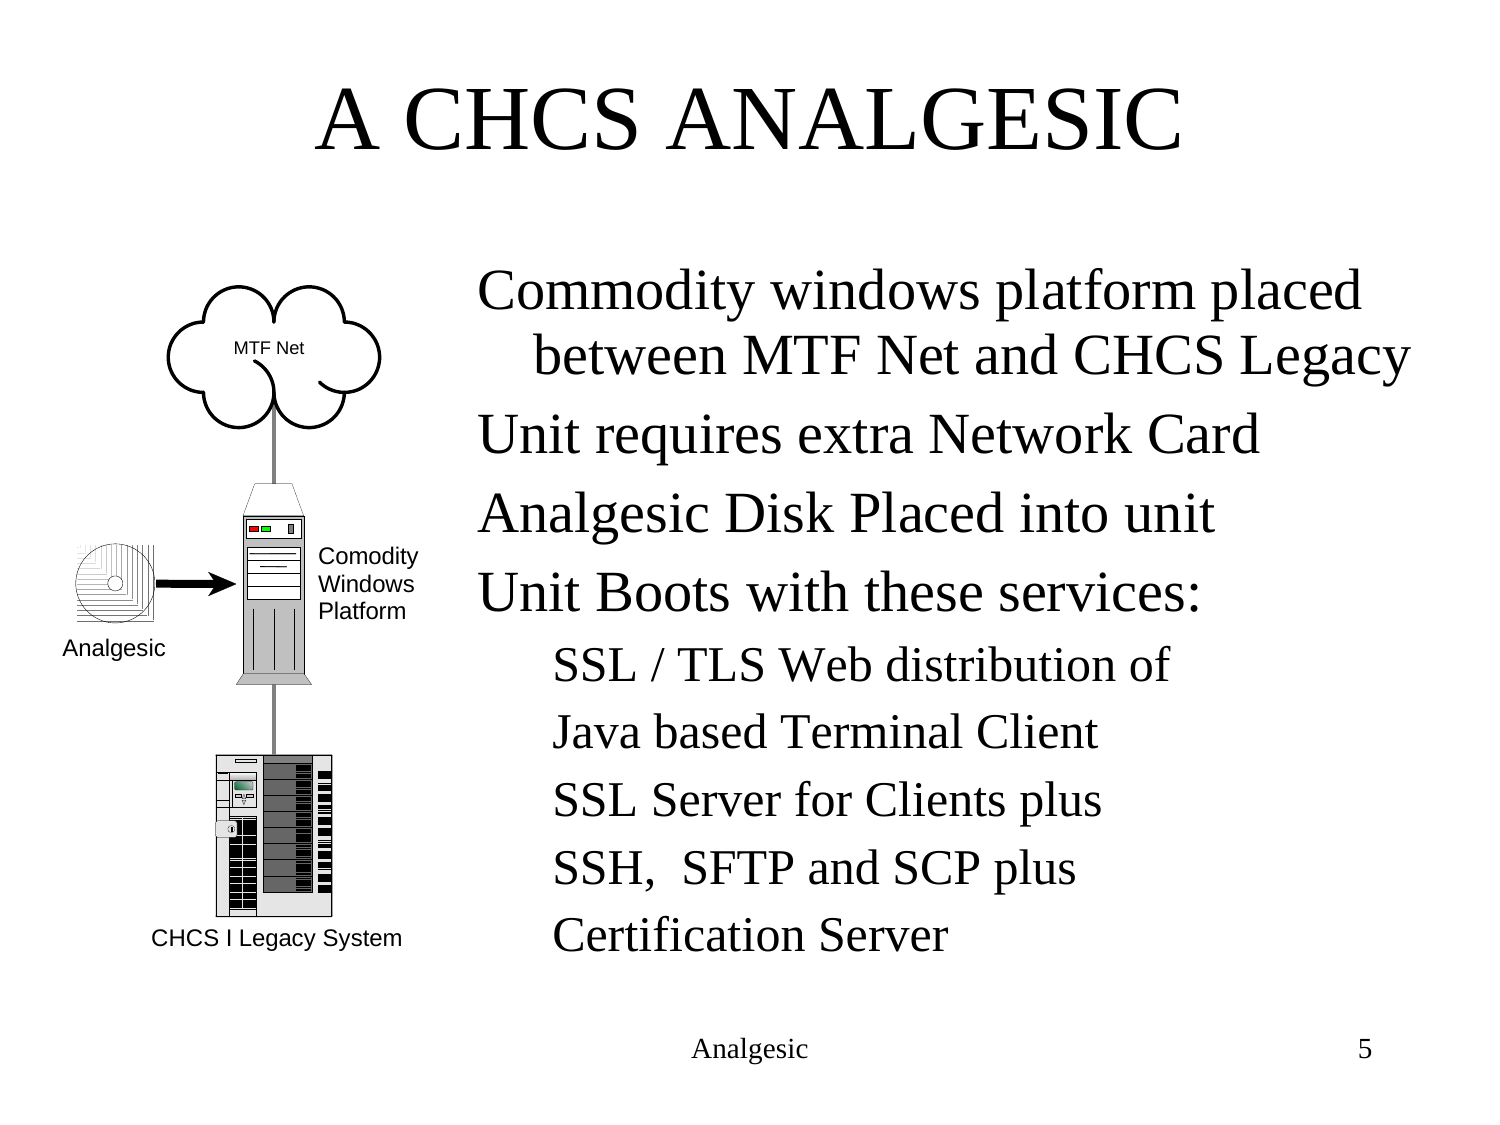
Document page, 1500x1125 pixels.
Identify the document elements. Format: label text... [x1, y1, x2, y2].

picture [62, 237, 419, 953]
list Commodity windows platform placed between MTF Net and CHCS Legacy Unit requires extra Network Card Analgesic Disk Placed into unit Unit Boots with these services: SSL / TLS Web distribution of Java based Terminal Client SSL Server for Clients plus SSH, SFTP and SCP plus Certification Server [462, 249, 1463, 1094]
title A CHCS ANALGESIC [112, 24, 1388, 213]
